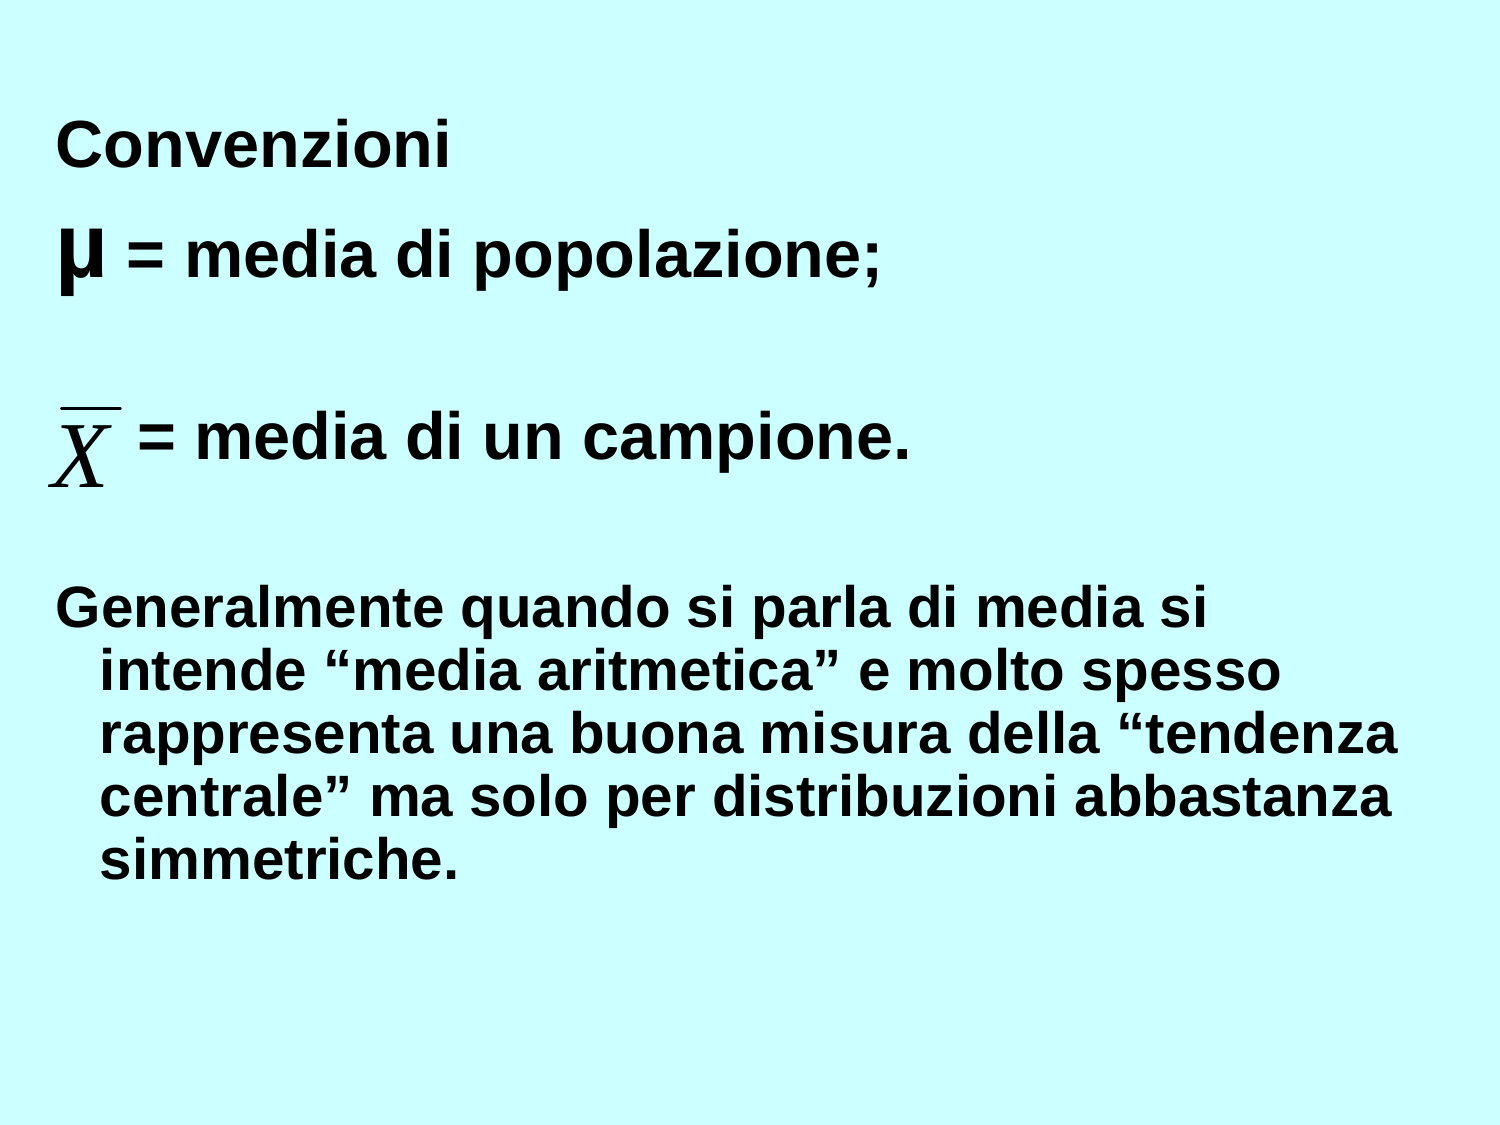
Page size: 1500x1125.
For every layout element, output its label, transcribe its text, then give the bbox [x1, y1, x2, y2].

chart [29, 385, 140, 504]
text_box Convenzioni µ = media di popolazione; = media di un campione. Generalmente quando si parla di media si intende “media aritmetica” e molto spesso rappresenta una buona misura della “tendenza centrale” ma solo per distribuzioni abbastanza simmetriche. [41, 101, 1447, 1071]
